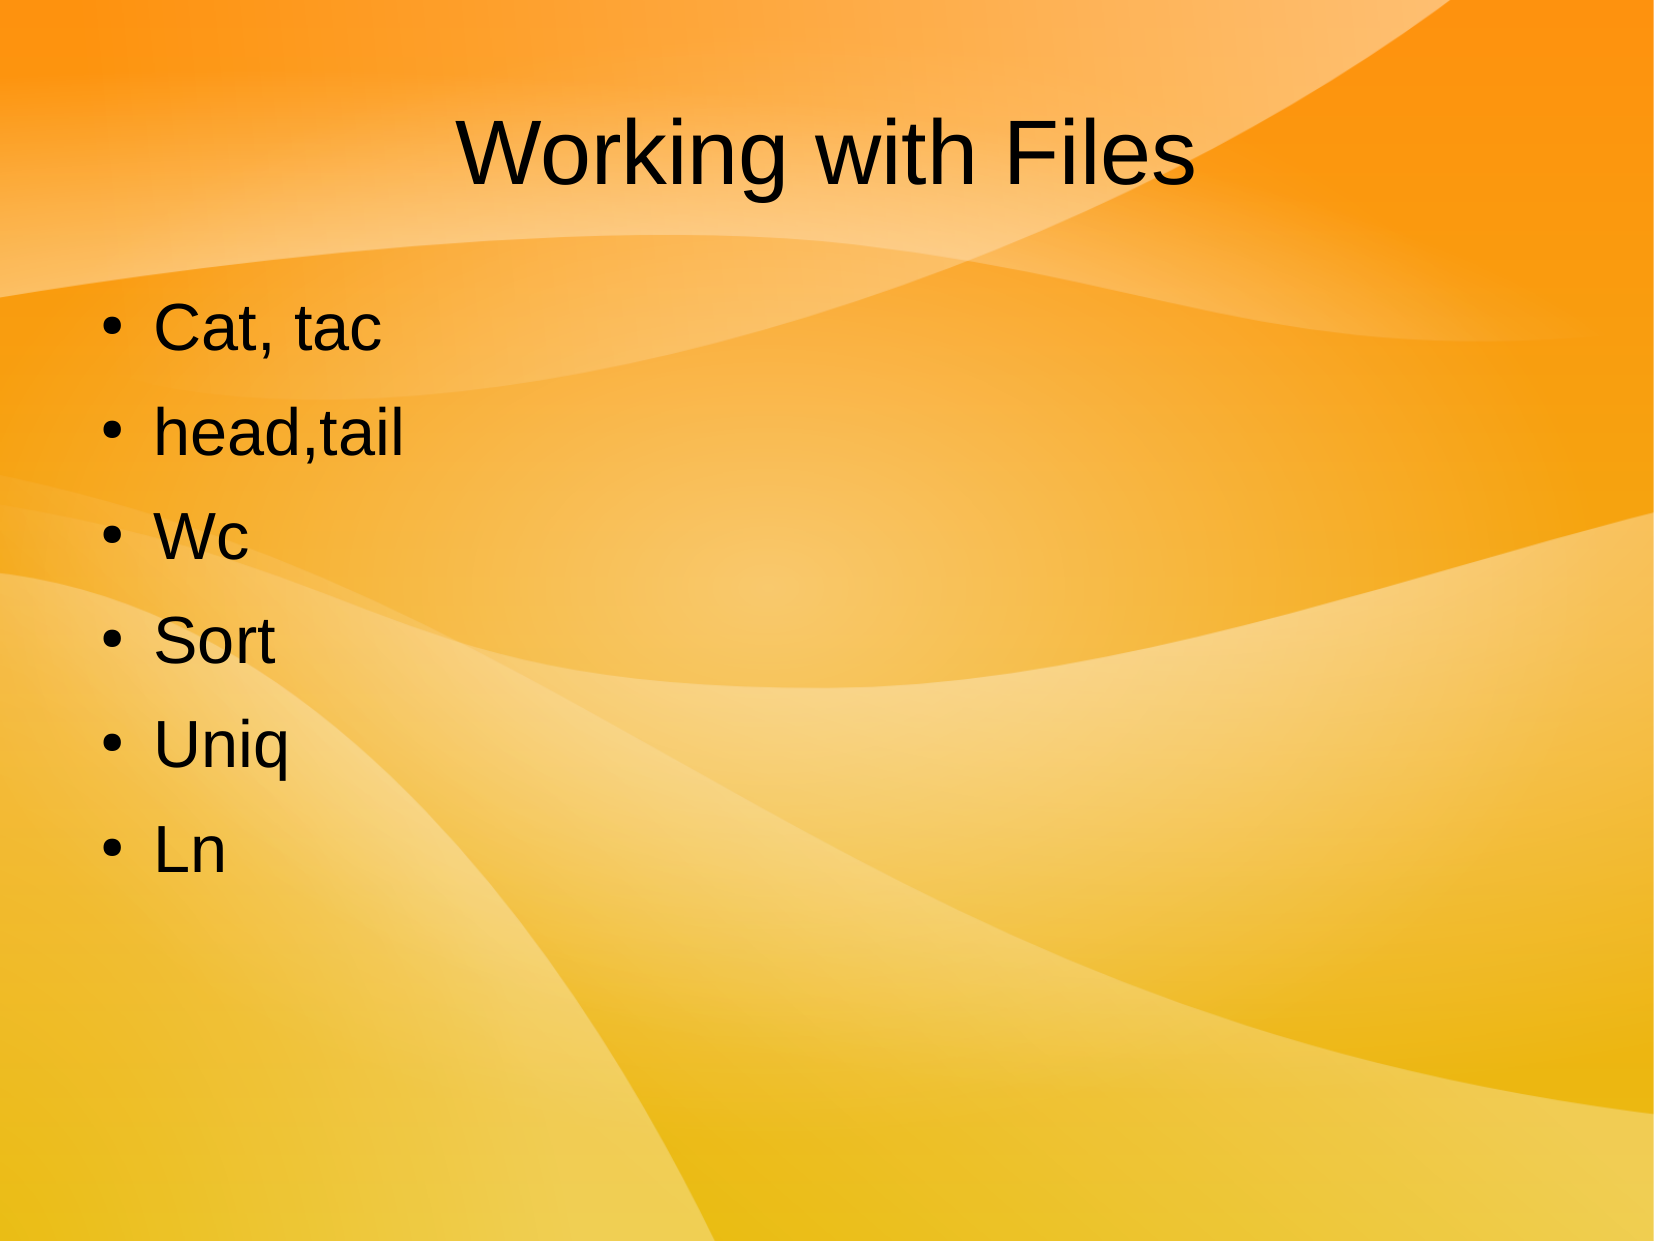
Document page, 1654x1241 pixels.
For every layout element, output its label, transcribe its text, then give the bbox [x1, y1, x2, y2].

picture [0, 0, 1654, 1241]
list Cat, tac head,tail Wc Sort Uniq Ln [82, 290, 1571, 1094]
title Working with Files [82, 56, 1571, 250]
